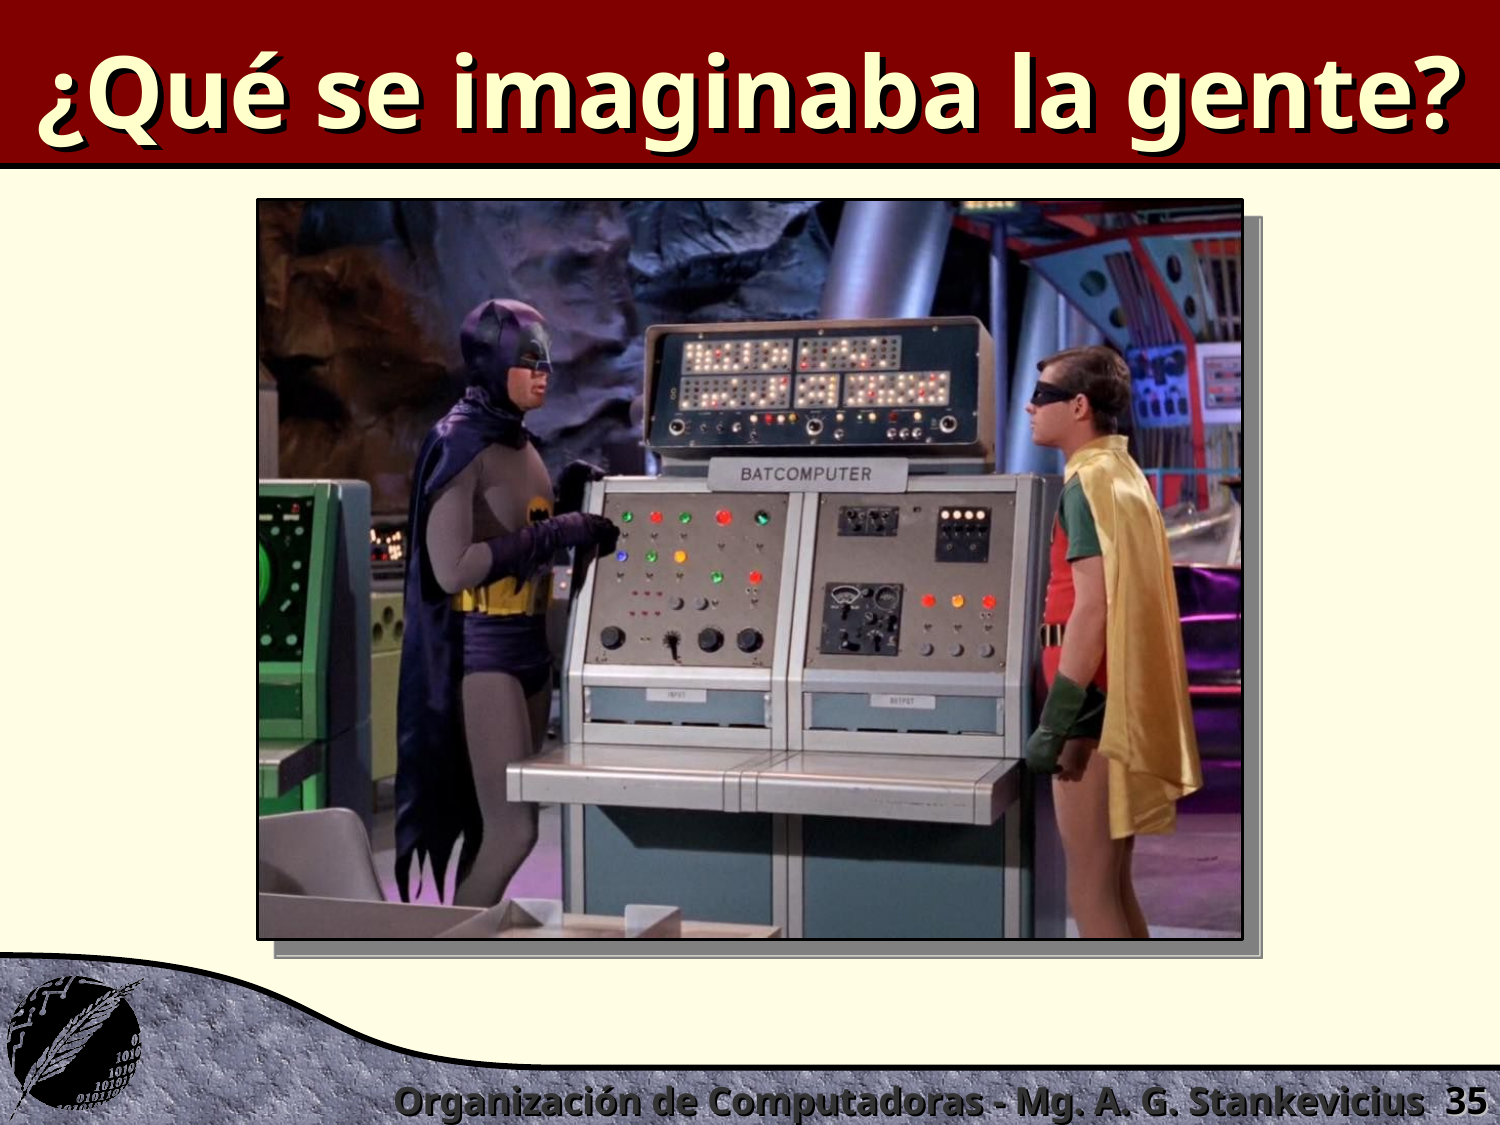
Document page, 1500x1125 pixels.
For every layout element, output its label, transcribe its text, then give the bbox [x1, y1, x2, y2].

title ¿Qué se imaginaba la gente? [15, 5, 1485, 160]
picture [258, 200, 1242, 938]
picture [0, 959, 1500, 1125]
picture [448, 1100, 455, 1110]
picture [1058, 1100, 1065, 1110]
picture [802, 1100, 806, 1110]
